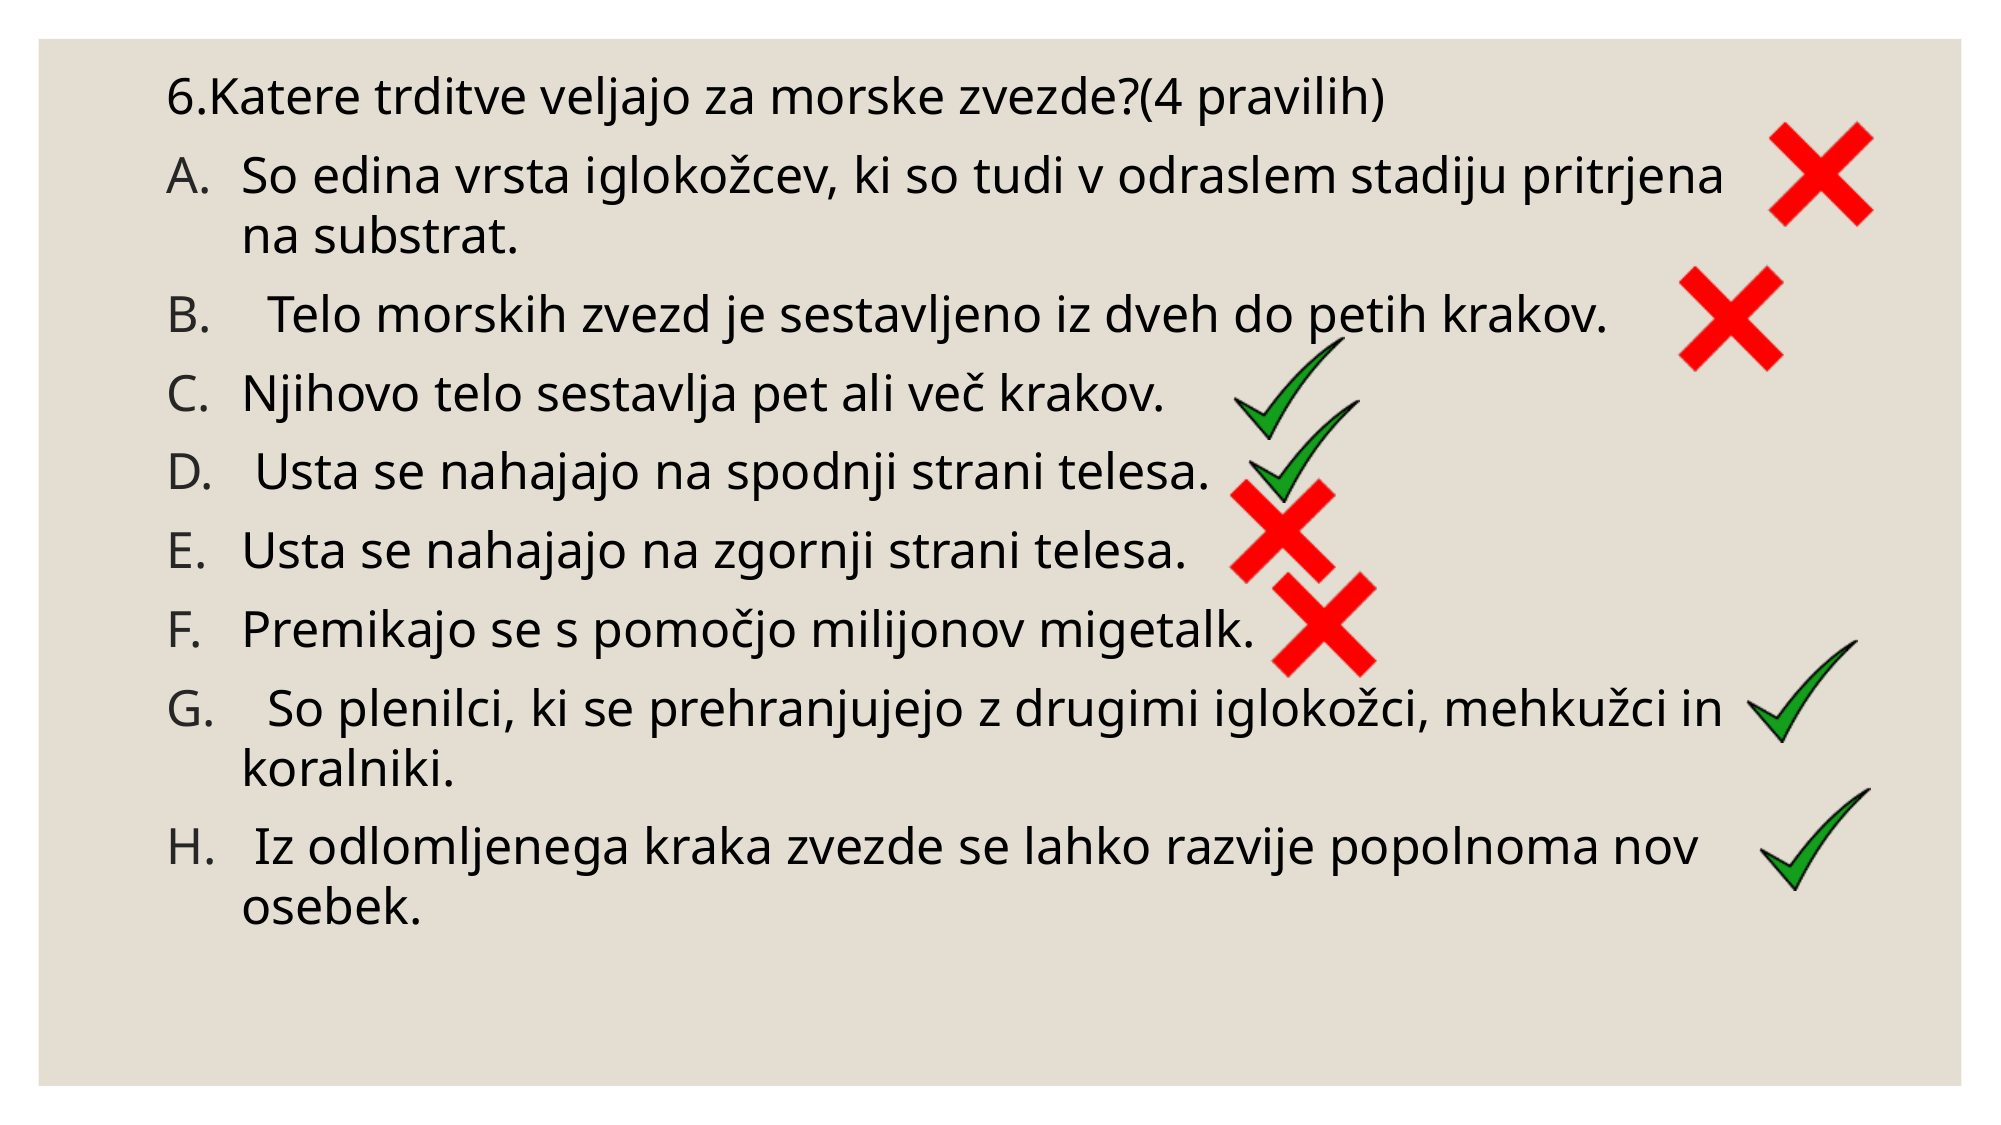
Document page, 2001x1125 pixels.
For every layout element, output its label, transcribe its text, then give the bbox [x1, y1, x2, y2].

list 6.Katere trditve veljajo za morske zvezde?(4 pravilih) So edina vrsta iglokožcev, ki so tudi v odraslem stadiju pritrjena na substrat. Telo morskih zvezd je sestavljeno iz dveh do petih krakov. Njihovo telo sestavlja pet ali več krakov. Usta se nahajajo na spodnji strani telesa. Usta se nahajajo na zgornji strani telesa. Premikajo se s pomočjo milijonov migetalk. So plenilci, ki se prehranjujejo z drugimi iglokožci, mehkužci in koralniki. Iz odlomljenega kraka zvezde se lahko razvije popolnoma nov osebek. [151, 57, 1802, 1080]
picture [1765, 118, 1877, 230]
picture [1746, 639, 1858, 743]
picture [1759, 787, 1871, 891]
picture [1226, 336, 1380, 681]
picture [1675, 262, 1787, 375]
